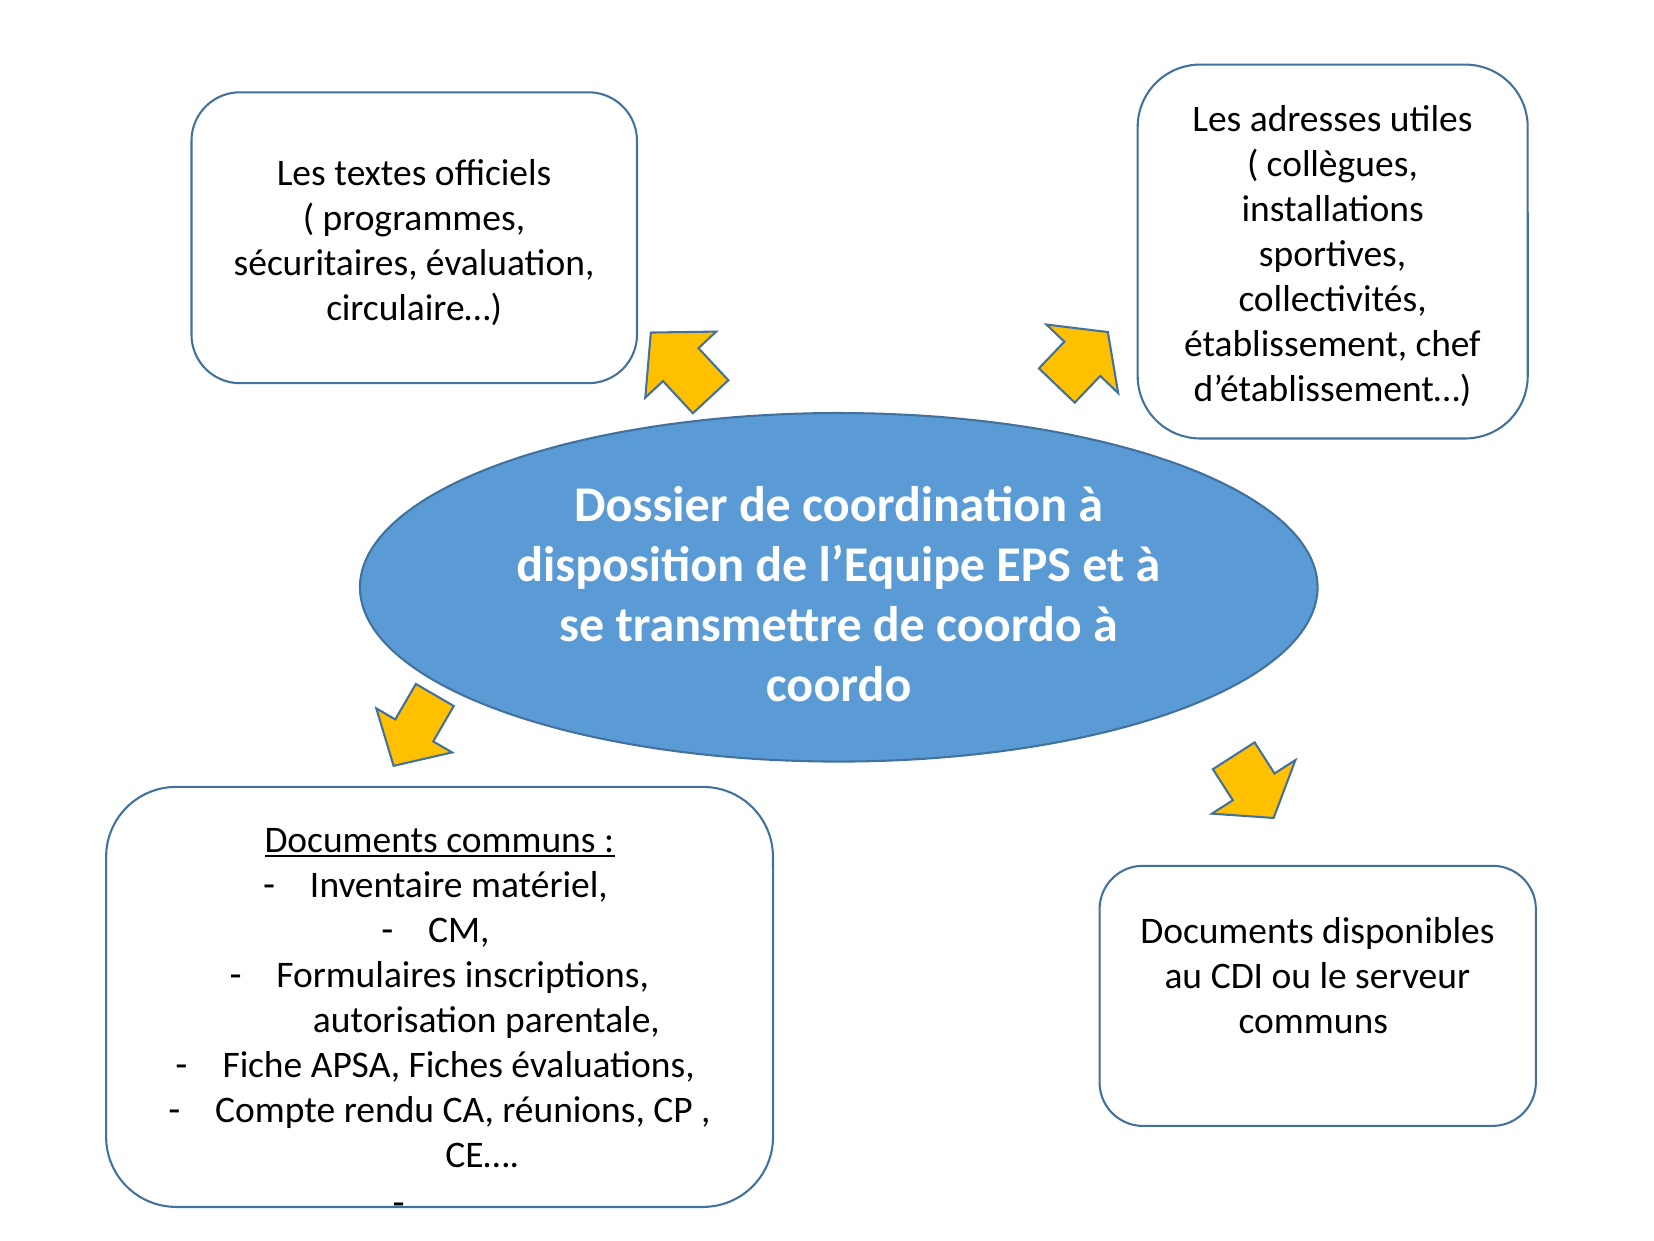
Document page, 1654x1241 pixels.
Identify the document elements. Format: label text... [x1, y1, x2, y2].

text_box [376, 683, 454, 766]
text_box [1038, 324, 1119, 403]
text_box Les adresses utiles ( collègues, installations sportives, collectivités, établissement, chef d’établissement…) [1137, 64, 1528, 439]
text_box Documents disponibles au CDI ou le serveur communs [1099, 865, 1536, 1126]
text_box [1211, 742, 1296, 818]
text_box [645, 331, 729, 414]
text_box Documents communs : Inventaire matériel, CM, Formulaires inscriptions, autorisation parentale, Fiche APSA, Fiches évaluations, Compte rendu CA, réunions, CP , CE…. [106, 786, 774, 1207]
text_box Les textes officiels ( programmes, sécuritaires, évaluation, circulaire…) [191, 92, 637, 384]
text_box Dossier de coordination à disposition de l’Equipe EPS et à se transmettre de coordo à coordo [359, 413, 1318, 762]
